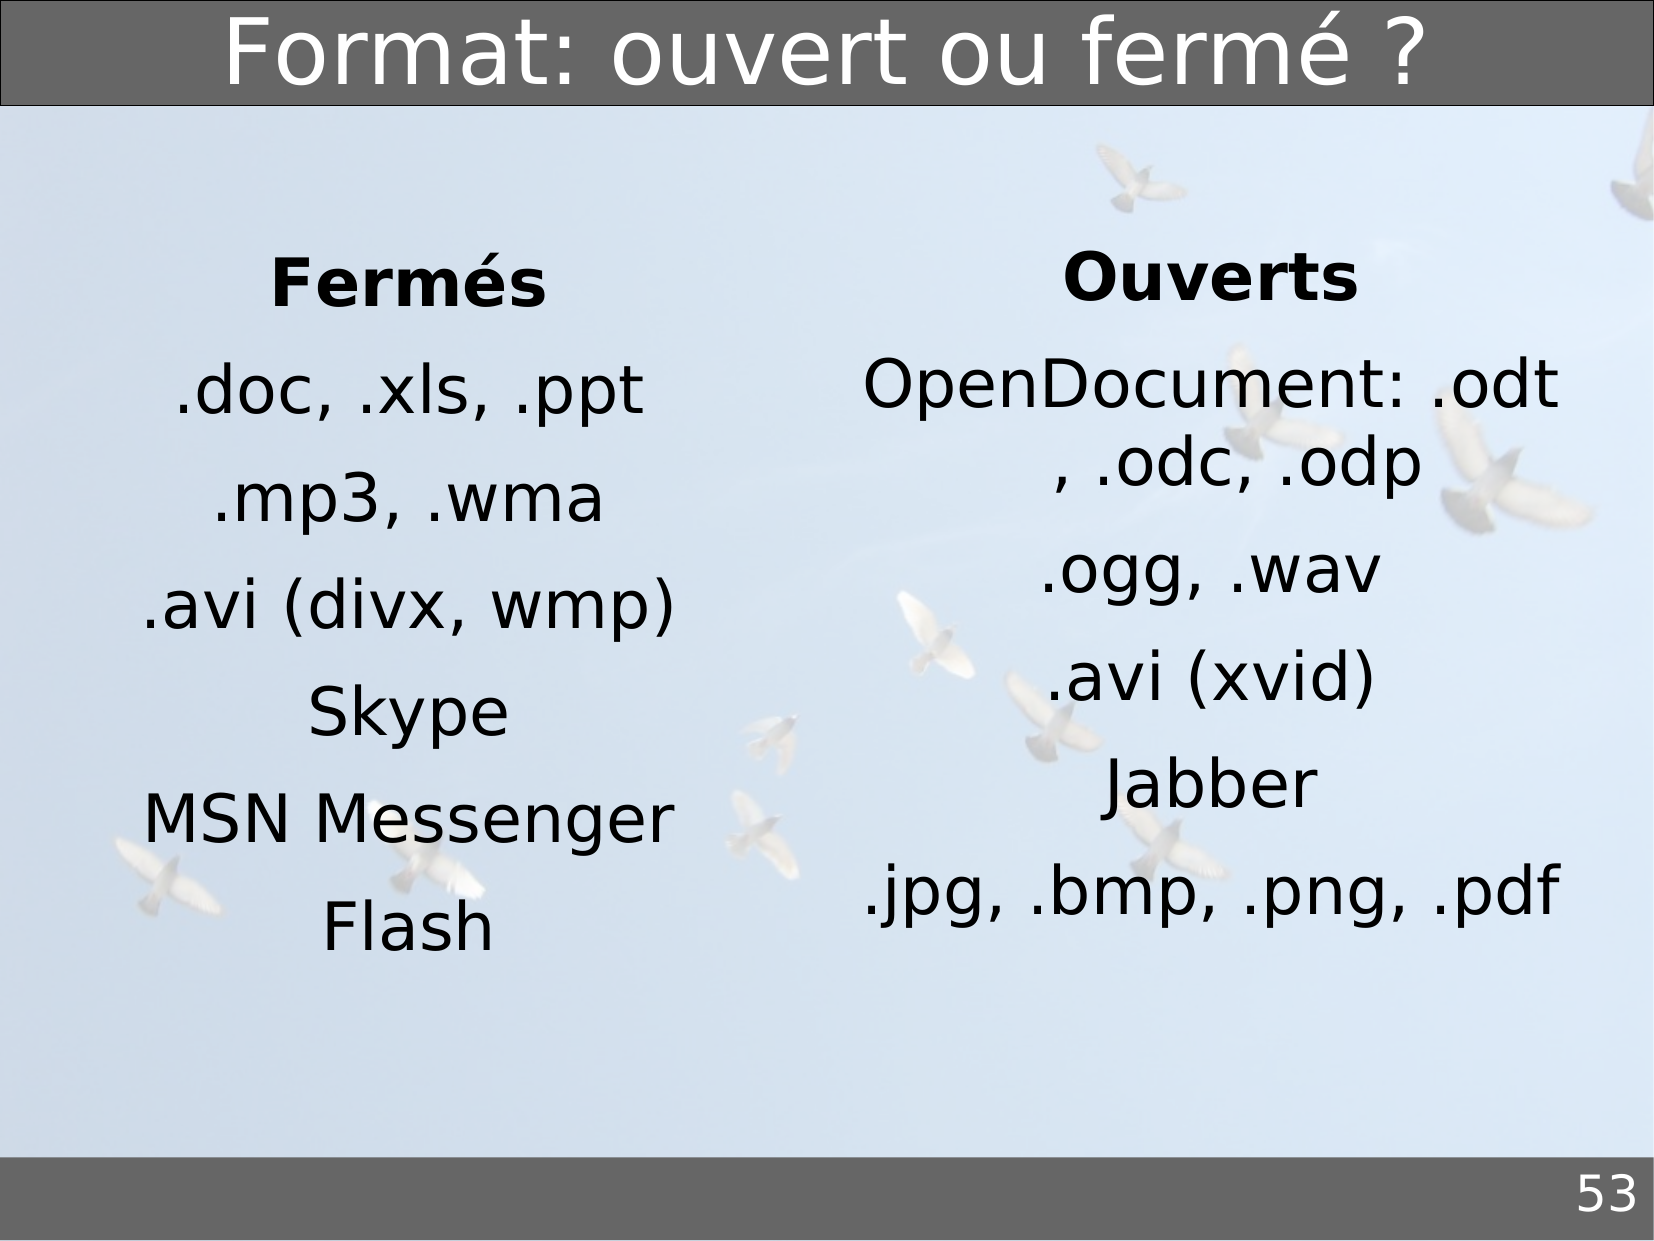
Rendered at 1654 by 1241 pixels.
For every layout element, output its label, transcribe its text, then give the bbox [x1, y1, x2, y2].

list Fermés .doc, .xls, .ppt .mp3, .wma .avi (divx, wmp) Skype MSN Messenger Flash [37, 244, 764, 1049]
list Ouverts OpenDocument: .odt, .odc, .odp .ogg, .wav .avi (xvid) Jabber .jpg, .bmp, .png, .pdf [839, 238, 1566, 1043]
title Format: ouvert ou fermé ? [0, 0, 1654, 107]
